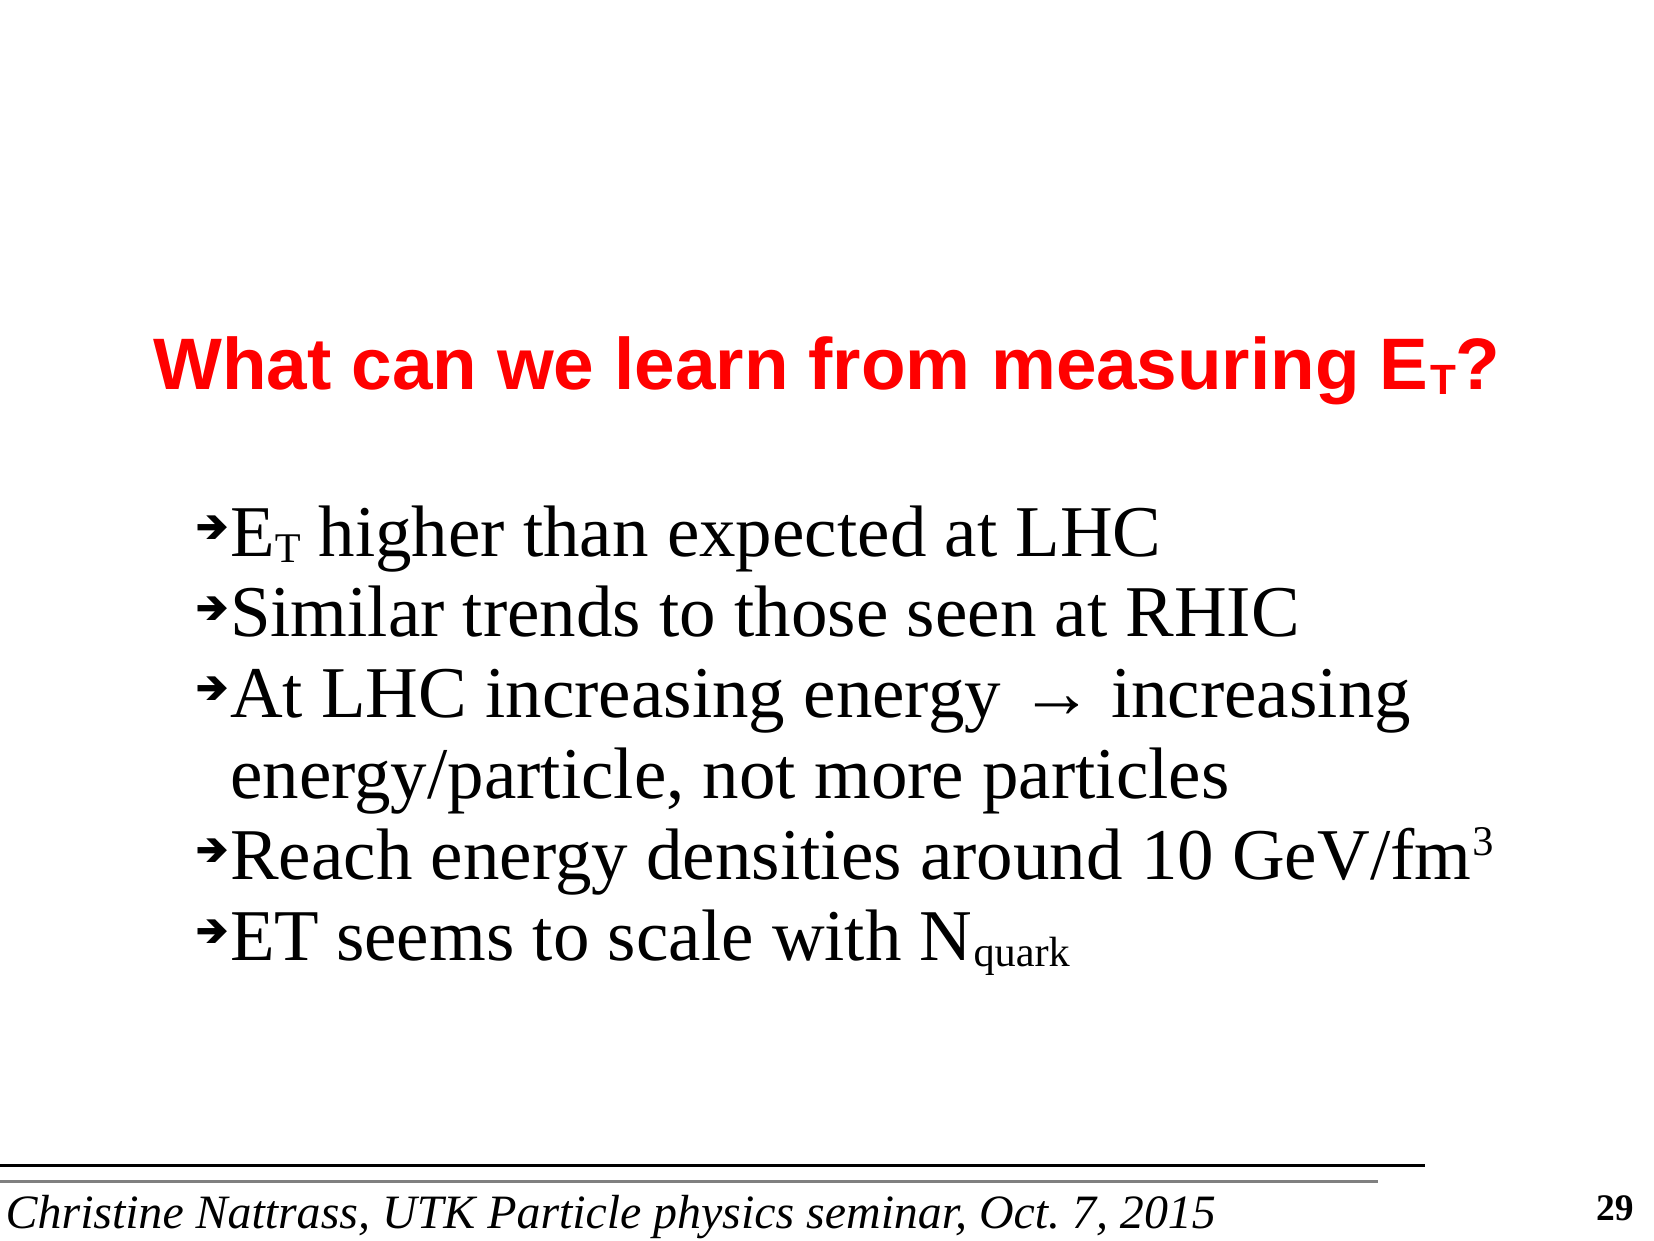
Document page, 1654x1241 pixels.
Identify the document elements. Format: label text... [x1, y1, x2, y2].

text_box ET higher than expected at LHC Similar trends to those seen at RHIC At LHC increasing energy → increasing energy/particle, not more particles Reach energy densities around 10 GeV/fm3 ET seems to scale with Nquark [180, 483, 1621, 1038]
title What can we learn from measuring ET? [0, 260, 1654, 468]
